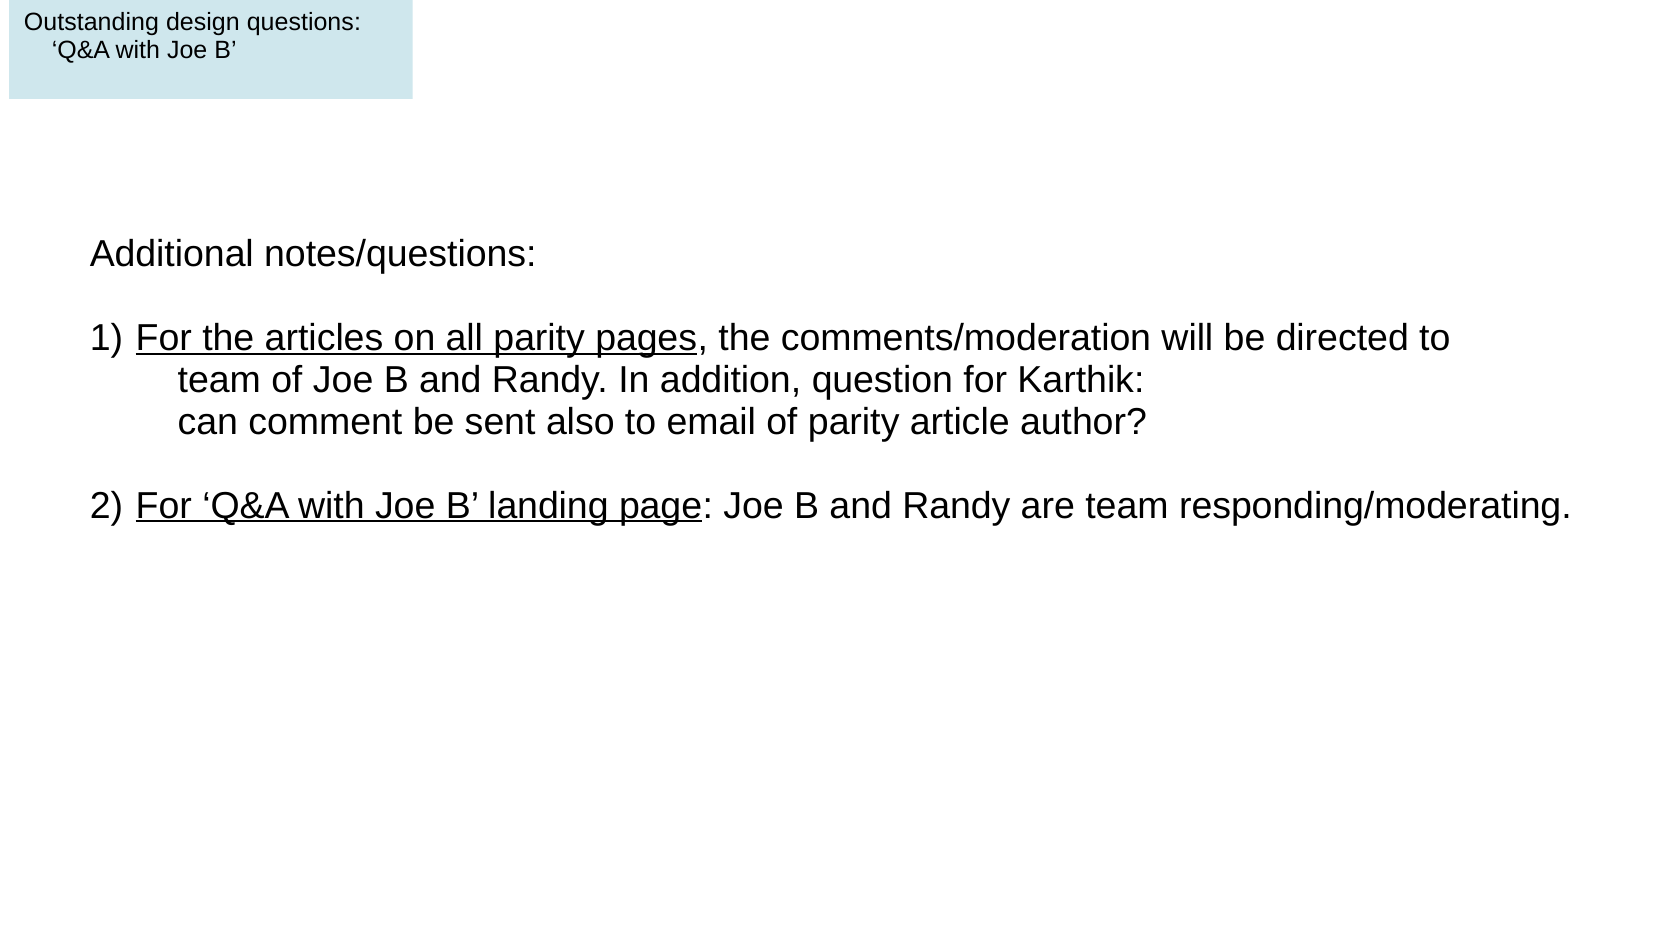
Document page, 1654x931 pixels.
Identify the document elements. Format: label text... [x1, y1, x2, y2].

text_box Outstanding design questions: ‘Q&A with Joe B’ [9, 0, 413, 99]
text_box Additional notes/questions: For the articles on all parity pages, the comments/moderation will be directed to team of Joe B and Randy. In addition, question for Karthik: can comment be sent also to email of parity article author? For ‘Q&A with Joe B’ landing page: Joe B and Randy are team responding/moderating. [75, 225, 1587, 618]
